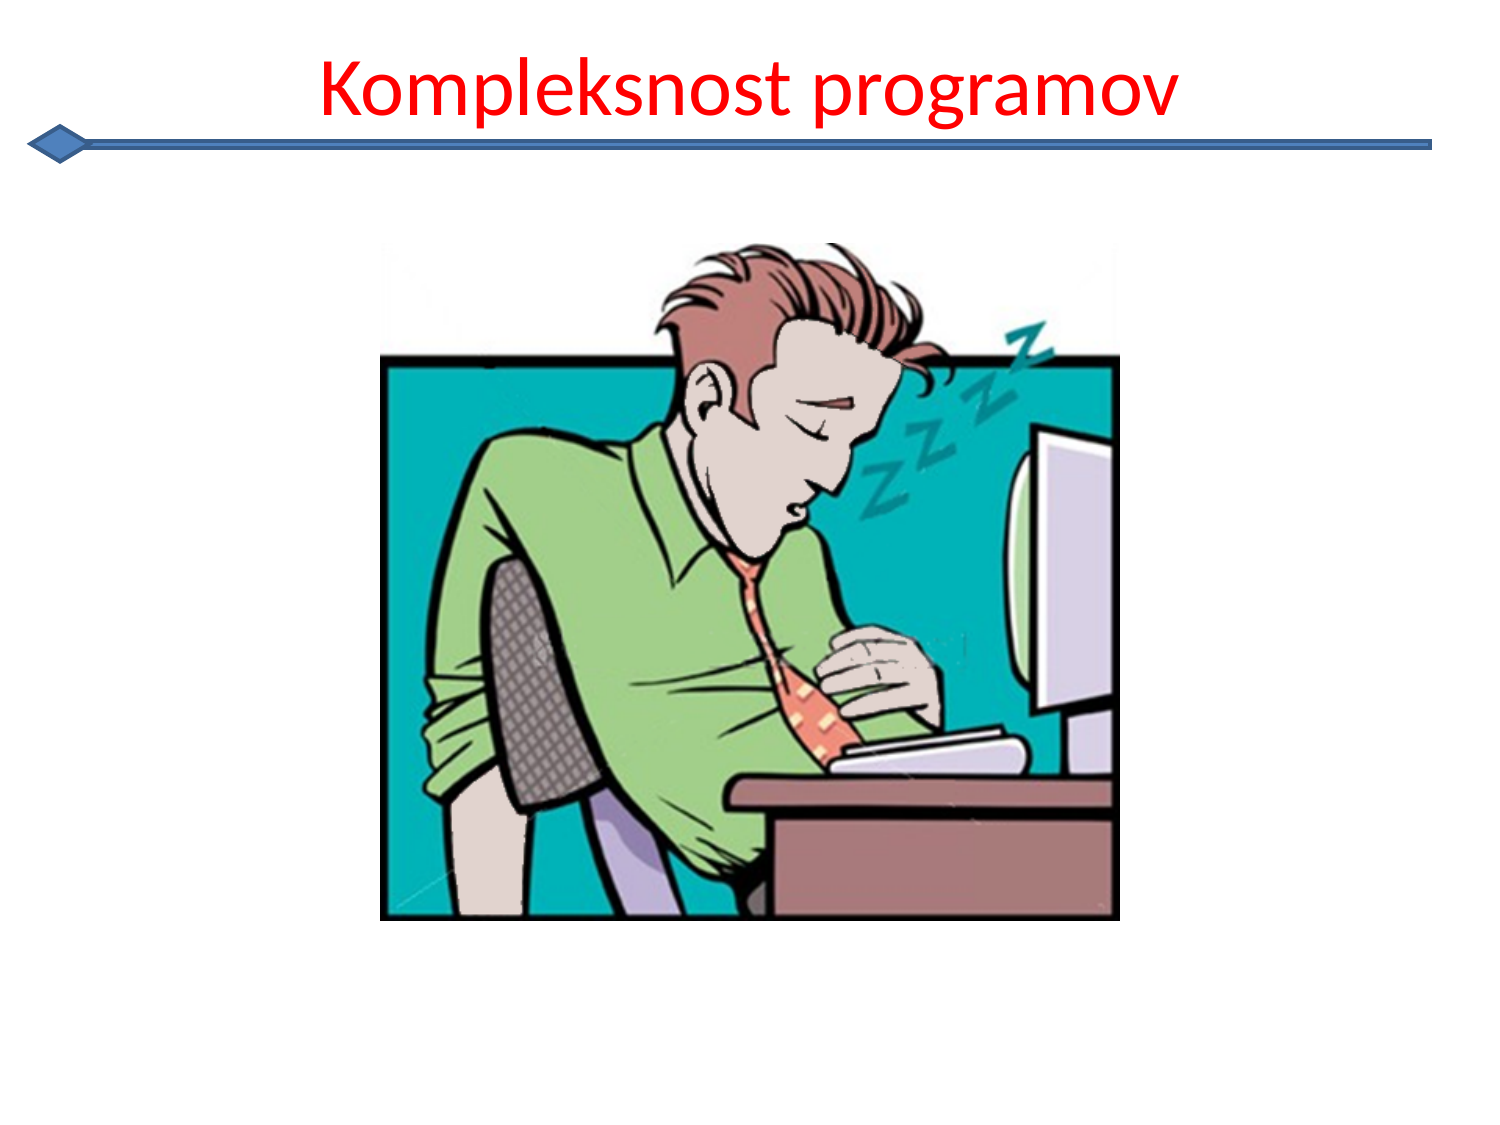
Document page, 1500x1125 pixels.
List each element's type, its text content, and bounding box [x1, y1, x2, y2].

title Kompleksnost programov [75, 23, 1426, 141]
picture [380, 243, 1120, 921]
